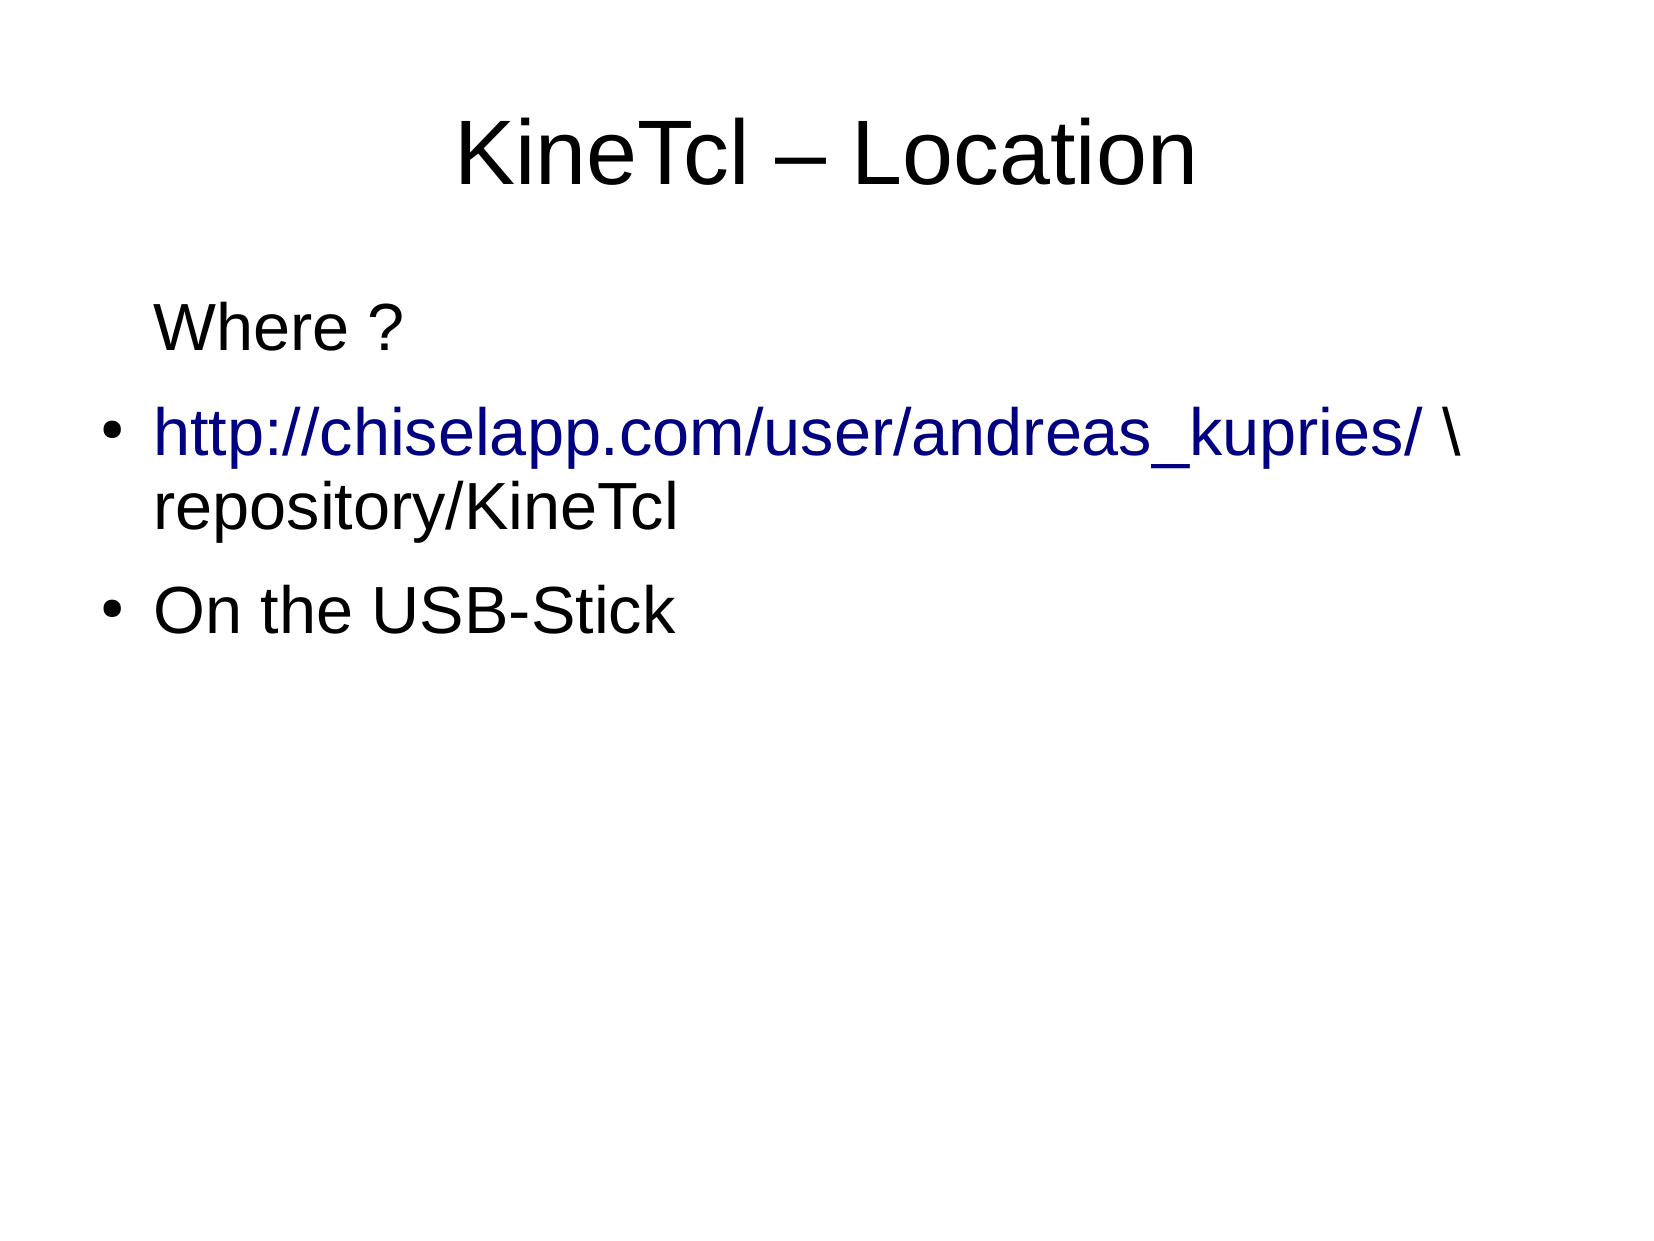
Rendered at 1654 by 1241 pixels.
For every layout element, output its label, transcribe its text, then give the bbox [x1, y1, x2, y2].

title KineTcl – Location [82, 56, 1571, 250]
list Where ? http://chiselapp.com/user/andreas_kupries/ \ repository/KineTcl On the USB-Stick [82, 290, 1571, 1094]
